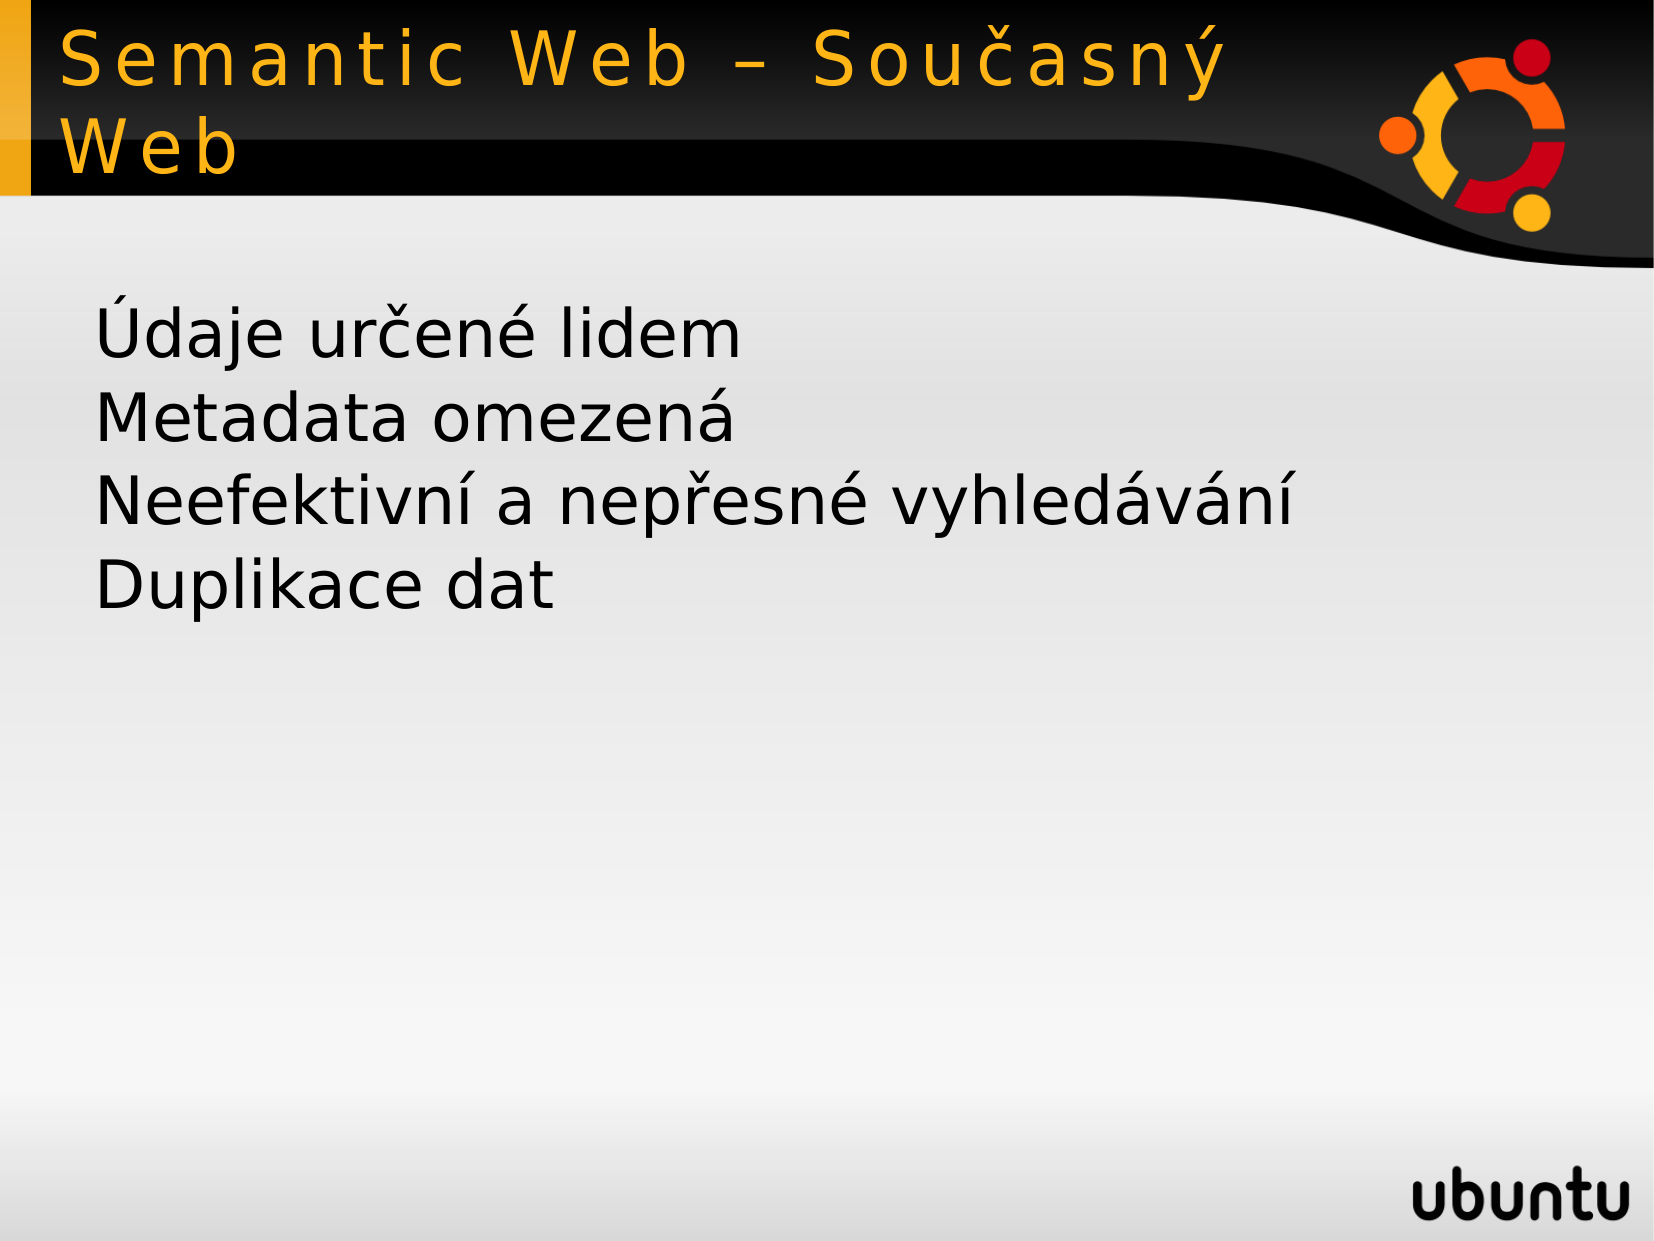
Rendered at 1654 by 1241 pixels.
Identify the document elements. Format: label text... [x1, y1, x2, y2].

title Semantic Web – Současný Web [59, 16, 1270, 191]
list Údaje určené lidem Metadata omezená Neefektivní a nepřesné vyhledávání Duplikace dat [76, 295, 1565, 1114]
picture [0, 0, 1654, 1241]
